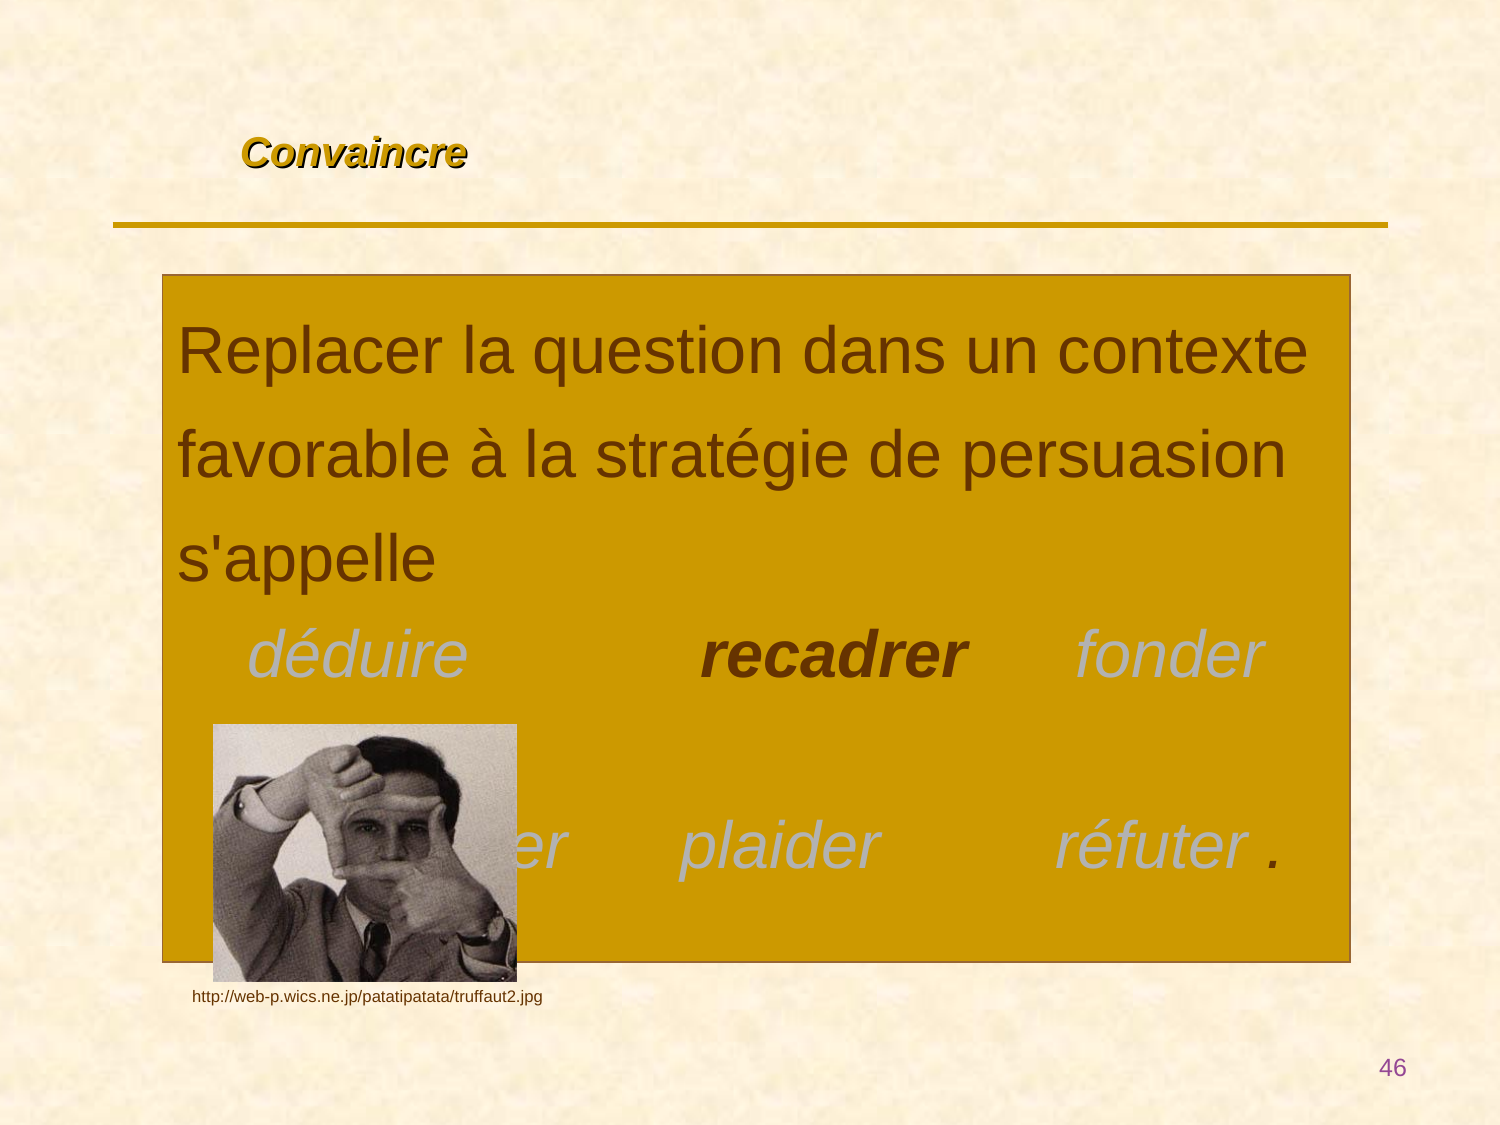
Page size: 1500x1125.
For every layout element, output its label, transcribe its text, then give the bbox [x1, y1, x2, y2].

text_box Replacer la question dans un contexte favorable à la stratégie de persuasion s'appelle déduire recadrer fonder argumenter plaider réfuter . [162, 275, 1351, 963]
picture [0, 0, 1500, 1125]
text_box Convaincre [225, 116, 483, 183]
text_box http://web-p.wics.ne.jp/patatipatata/truffaut2.jpg [137, 977, 599, 1014]
